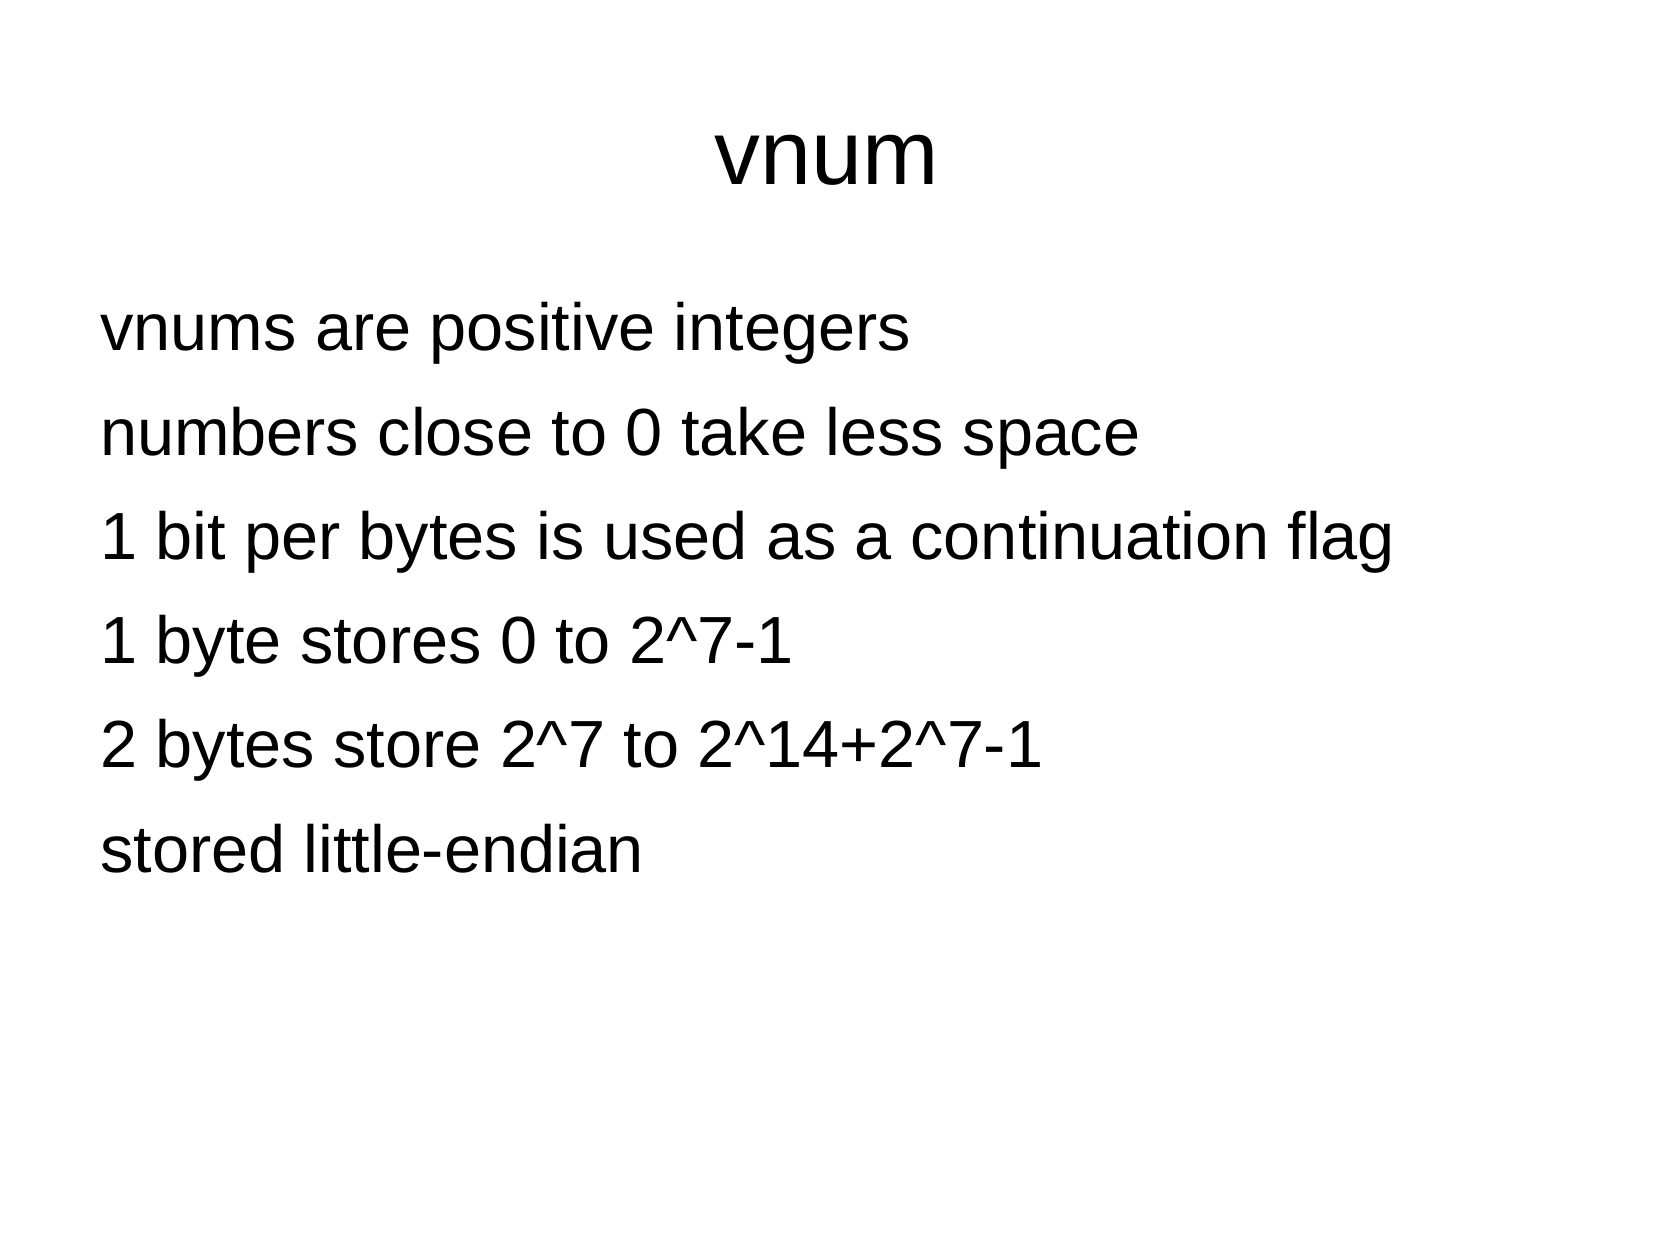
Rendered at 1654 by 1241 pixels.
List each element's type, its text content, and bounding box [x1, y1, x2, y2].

list vnums are positive integers numbers close to 0 take less space 1 bit per bytes is used as a continuation flag 1 byte stores 0 to 2^7-1 2 bytes store 2^7 to 2^14+2^7-1 stored little-endian [82, 290, 1571, 1109]
title vnum [82, 49, 1571, 257]
